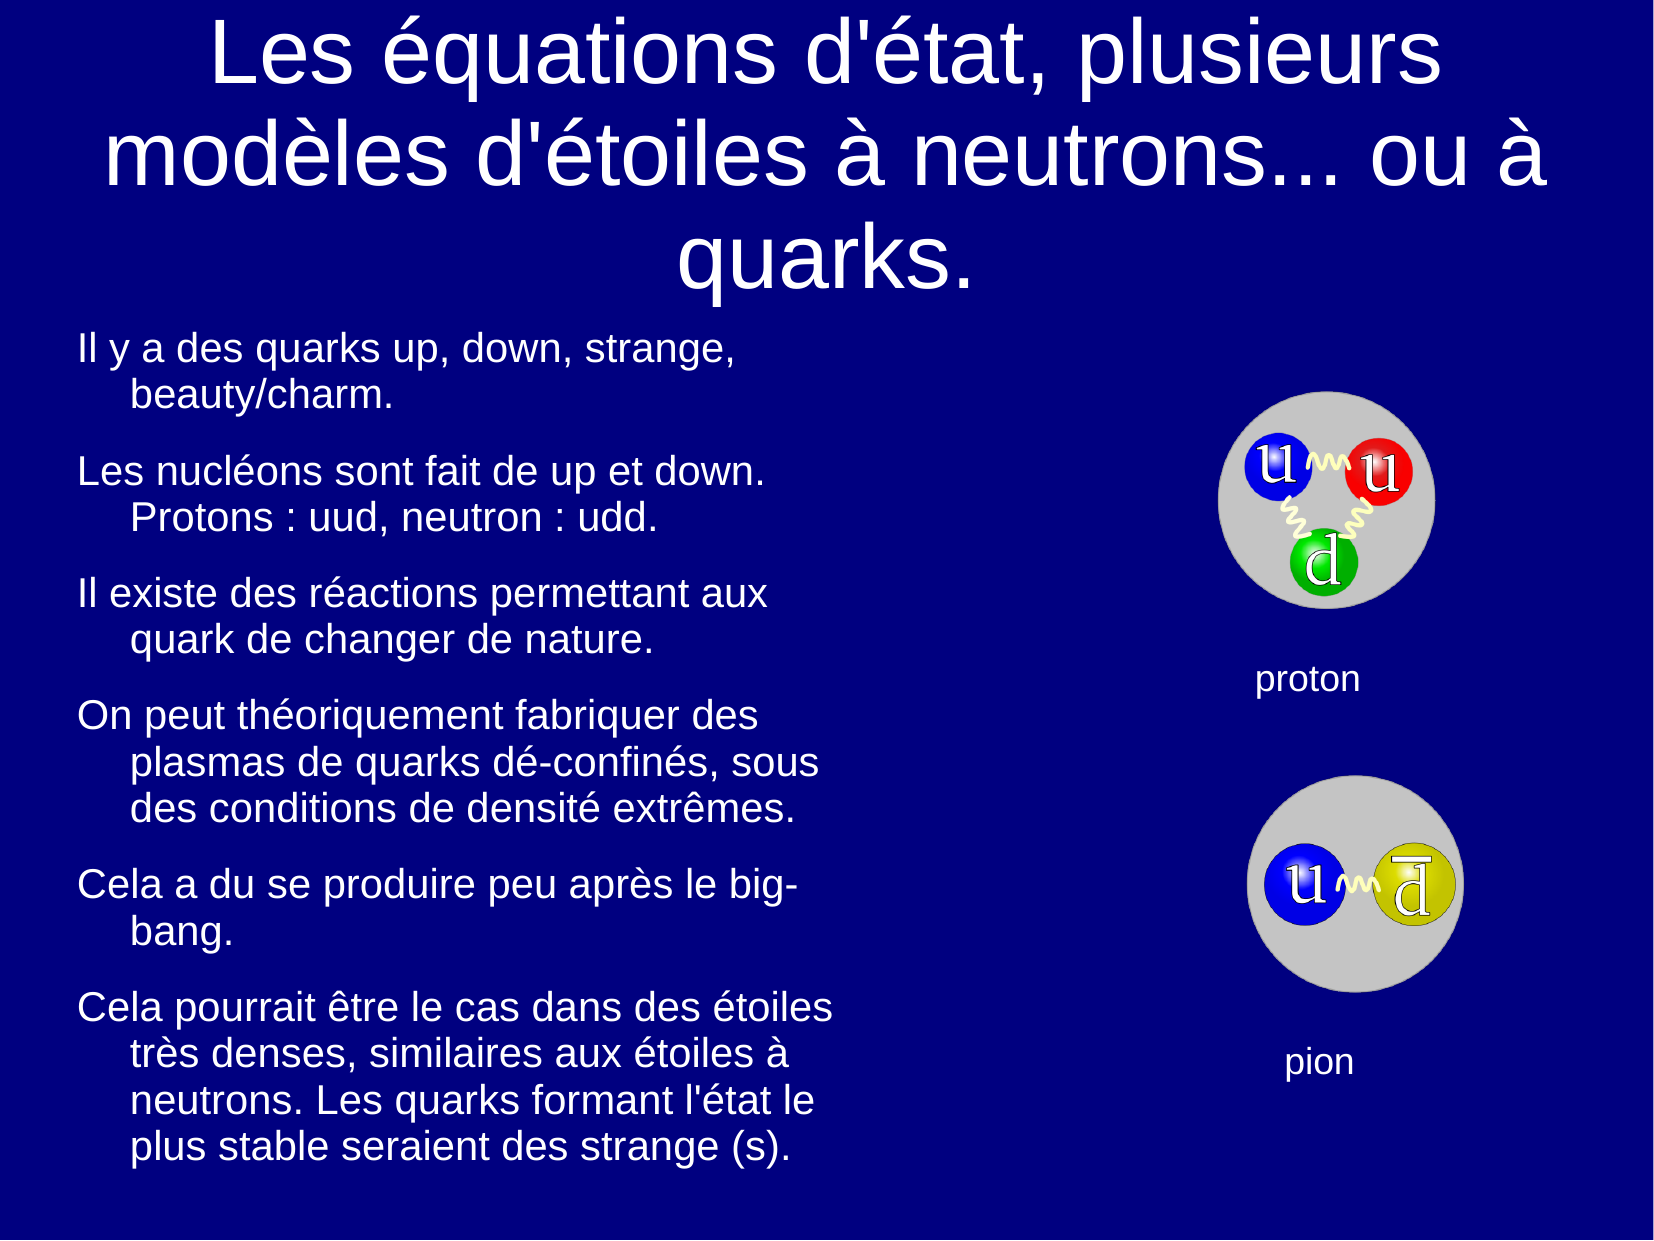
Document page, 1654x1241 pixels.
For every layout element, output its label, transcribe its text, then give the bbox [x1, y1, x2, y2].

title Les équations d'état, plusieurs modèles d'étoiles à neutrons... ou à quarks. [82, 0, 1571, 308]
list Il y a des quarks up, down, strange, beauty/charm. Les nucléons sont fait de up et down. Protons : uud, neutron : udd. Il existe des réactions permettant aux quark de changer de nature. On peut théoriquement fabriquer des plasmas de quarks dé-confinés, sous des conditions de densité extrêmes. Cela a du se produire peu après le big-bang. Cela pourrait être le cas dans des étoiles très denses, similaires aux étoiles à neutrons. Les quarks formant l'état le plus stable seraient des strange (s). [59, 324, 857, 1221]
text_box proton [1240, 649, 1376, 707]
picture [1210, 738, 1506, 1034]
text_box pion [1269, 1033, 1370, 1091]
picture [1181, 354, 1477, 650]
